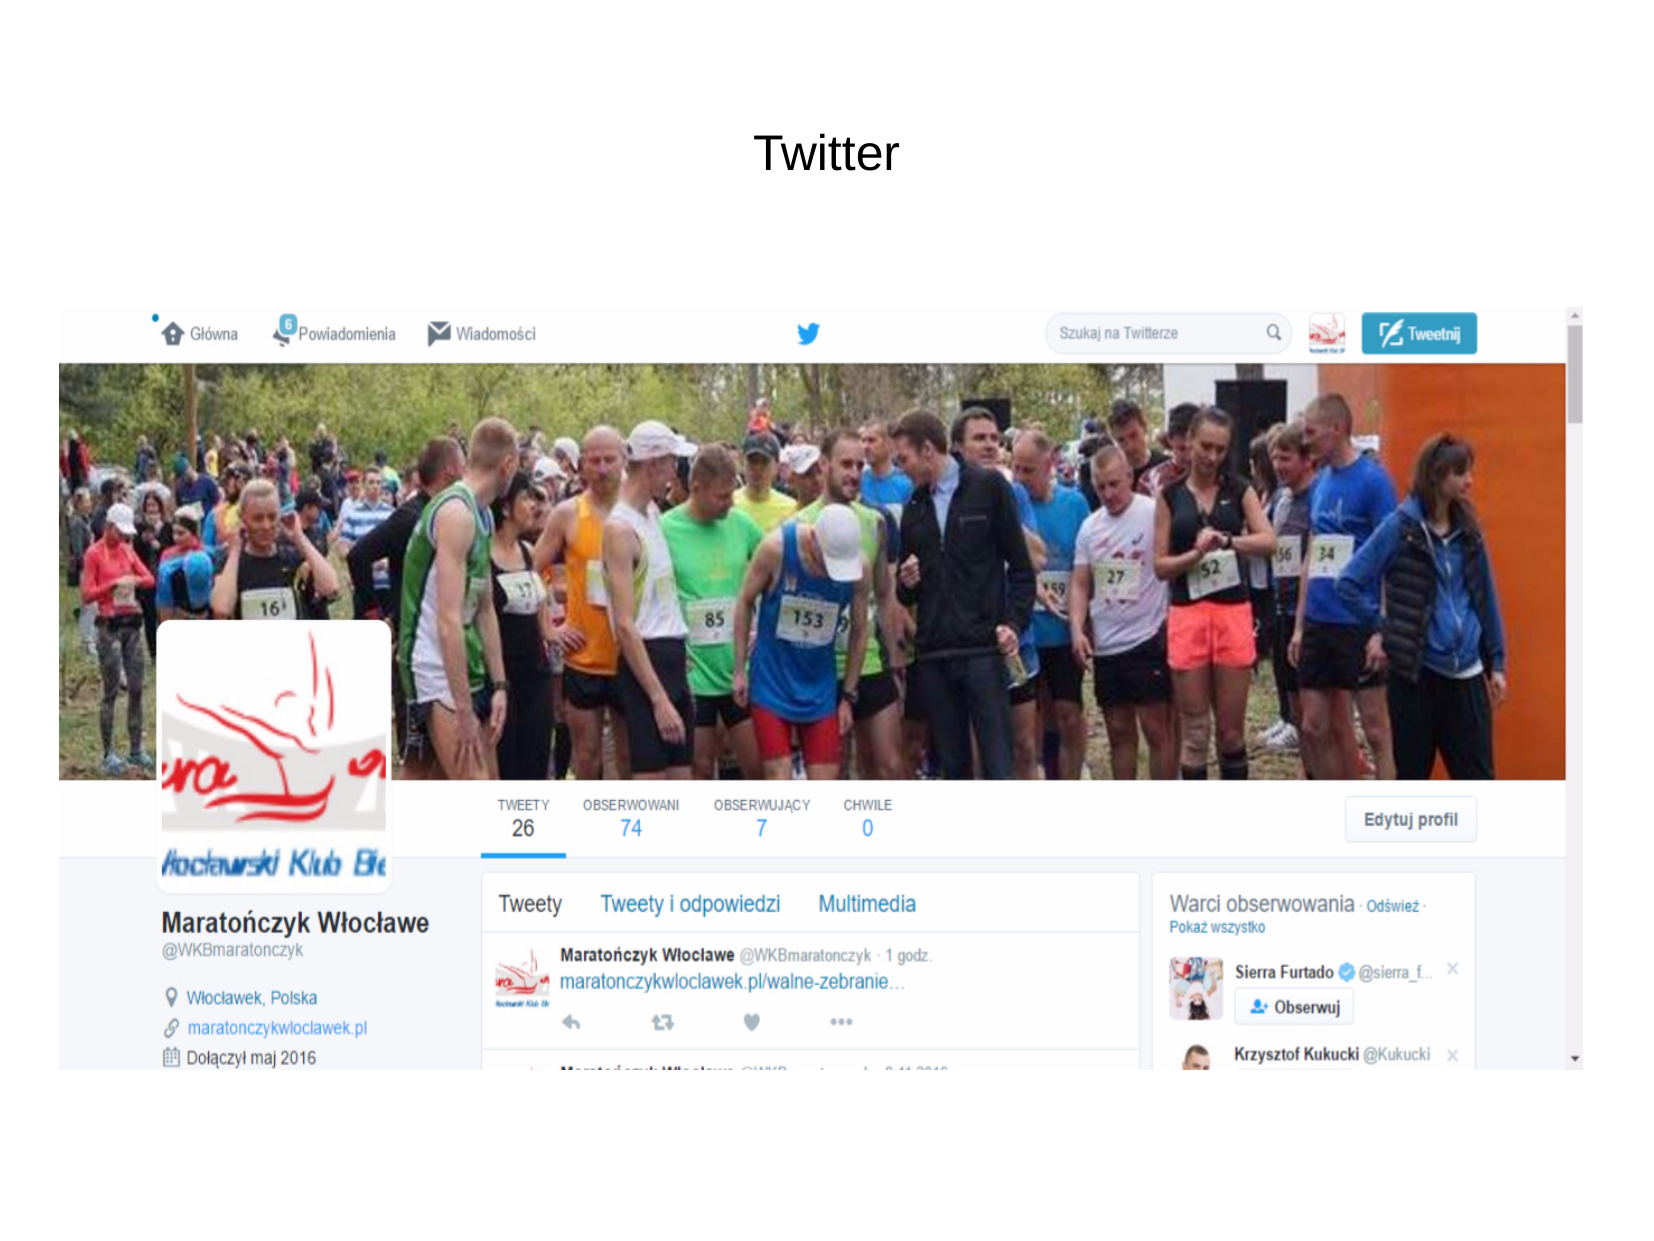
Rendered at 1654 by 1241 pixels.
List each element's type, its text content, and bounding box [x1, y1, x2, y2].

title Twitter [82, 49, 1571, 257]
picture [59, 307, 1583, 1070]
